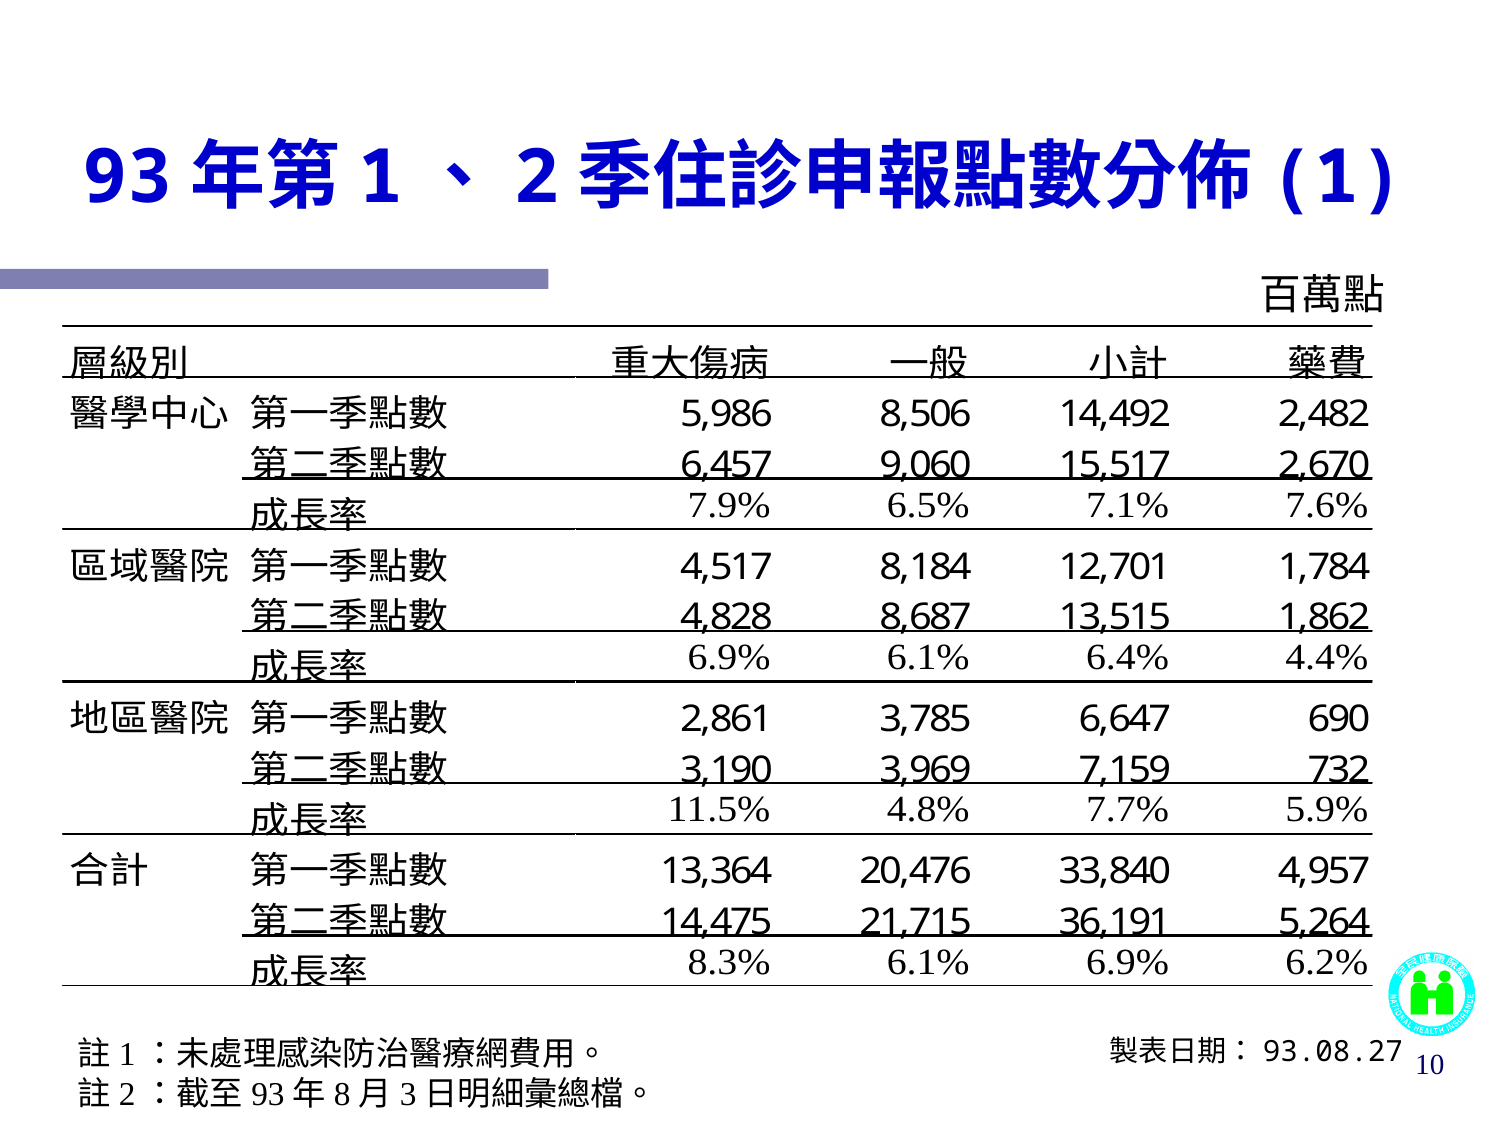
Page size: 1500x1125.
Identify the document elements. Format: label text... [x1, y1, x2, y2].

text_box 百萬點 [1244, 259, 1400, 325]
text_box 註1：未處理感染防治醫療網費用。 註2：截至93年8月3日明細彙總檔。 [62, 1025, 838, 1121]
text_box [1400, 1037, 1476, 1125]
chart [62, 324, 1375, 988]
text_box 製表日期：93.08.27 [1074, 1025, 1438, 1076]
title 93年第1、2季住診申報點數分佈(1) [50, 37, 1438, 225]
